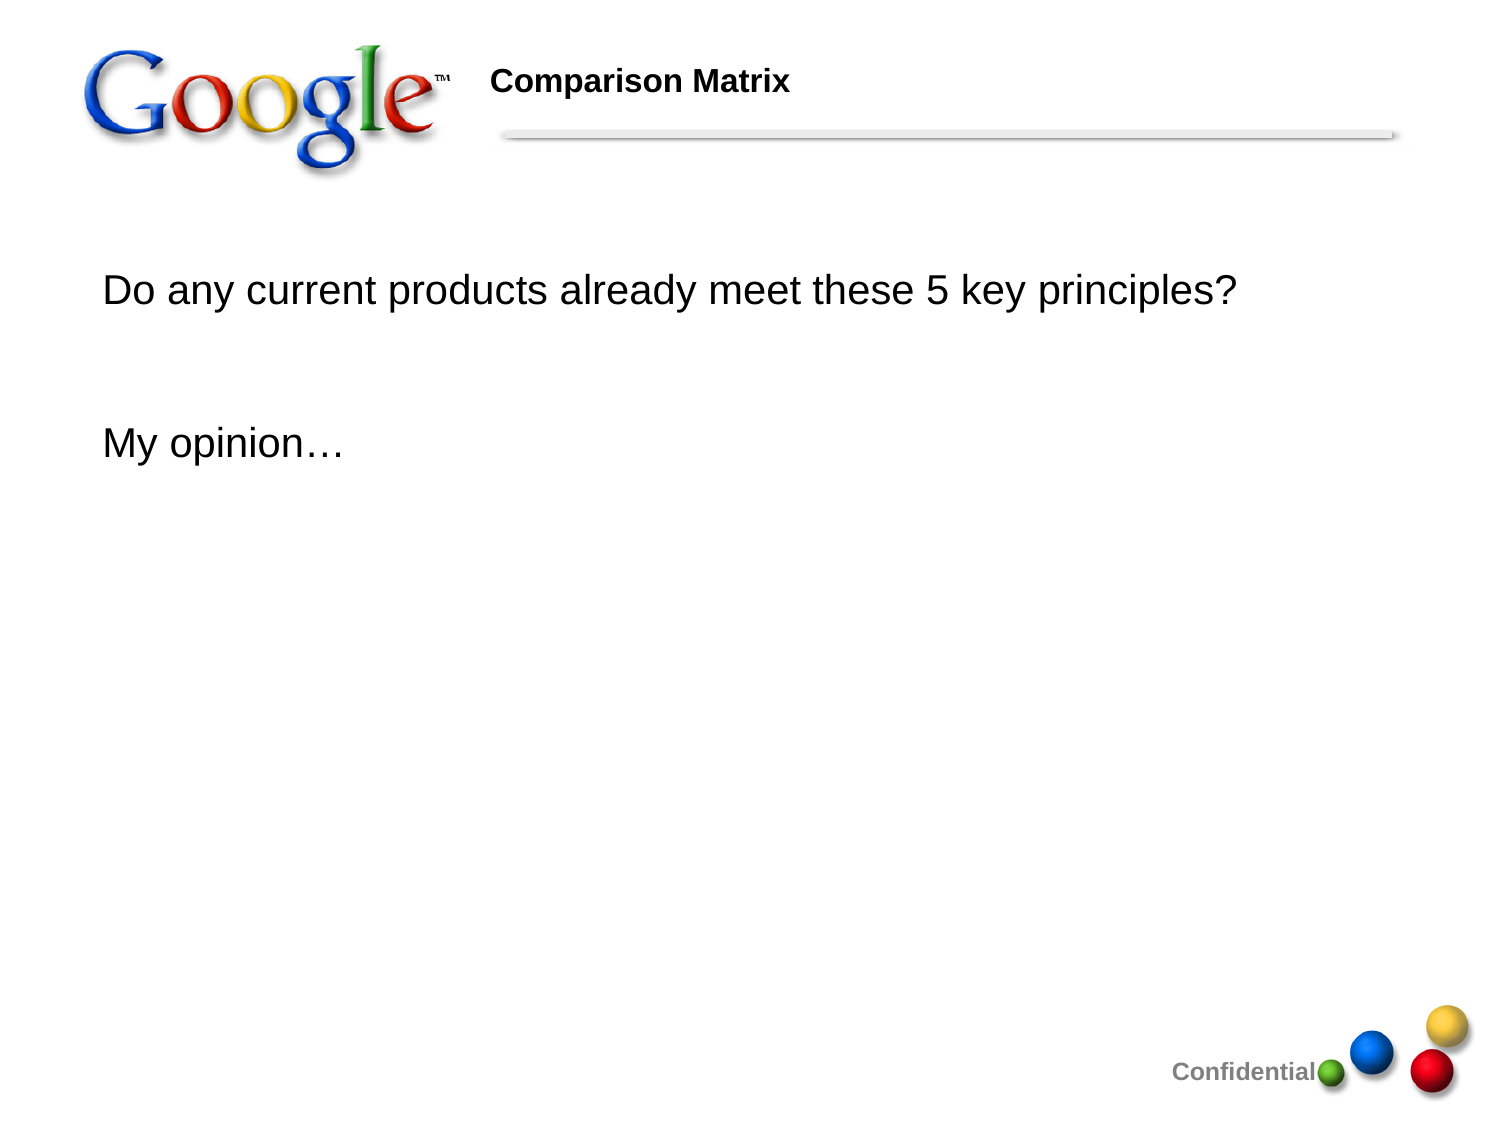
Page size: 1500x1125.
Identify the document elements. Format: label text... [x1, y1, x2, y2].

list Do any current products already meet these 5 key principles? My opinion… [87, 249, 1338, 851]
title Comparison Matrix [474, 37, 1450, 126]
